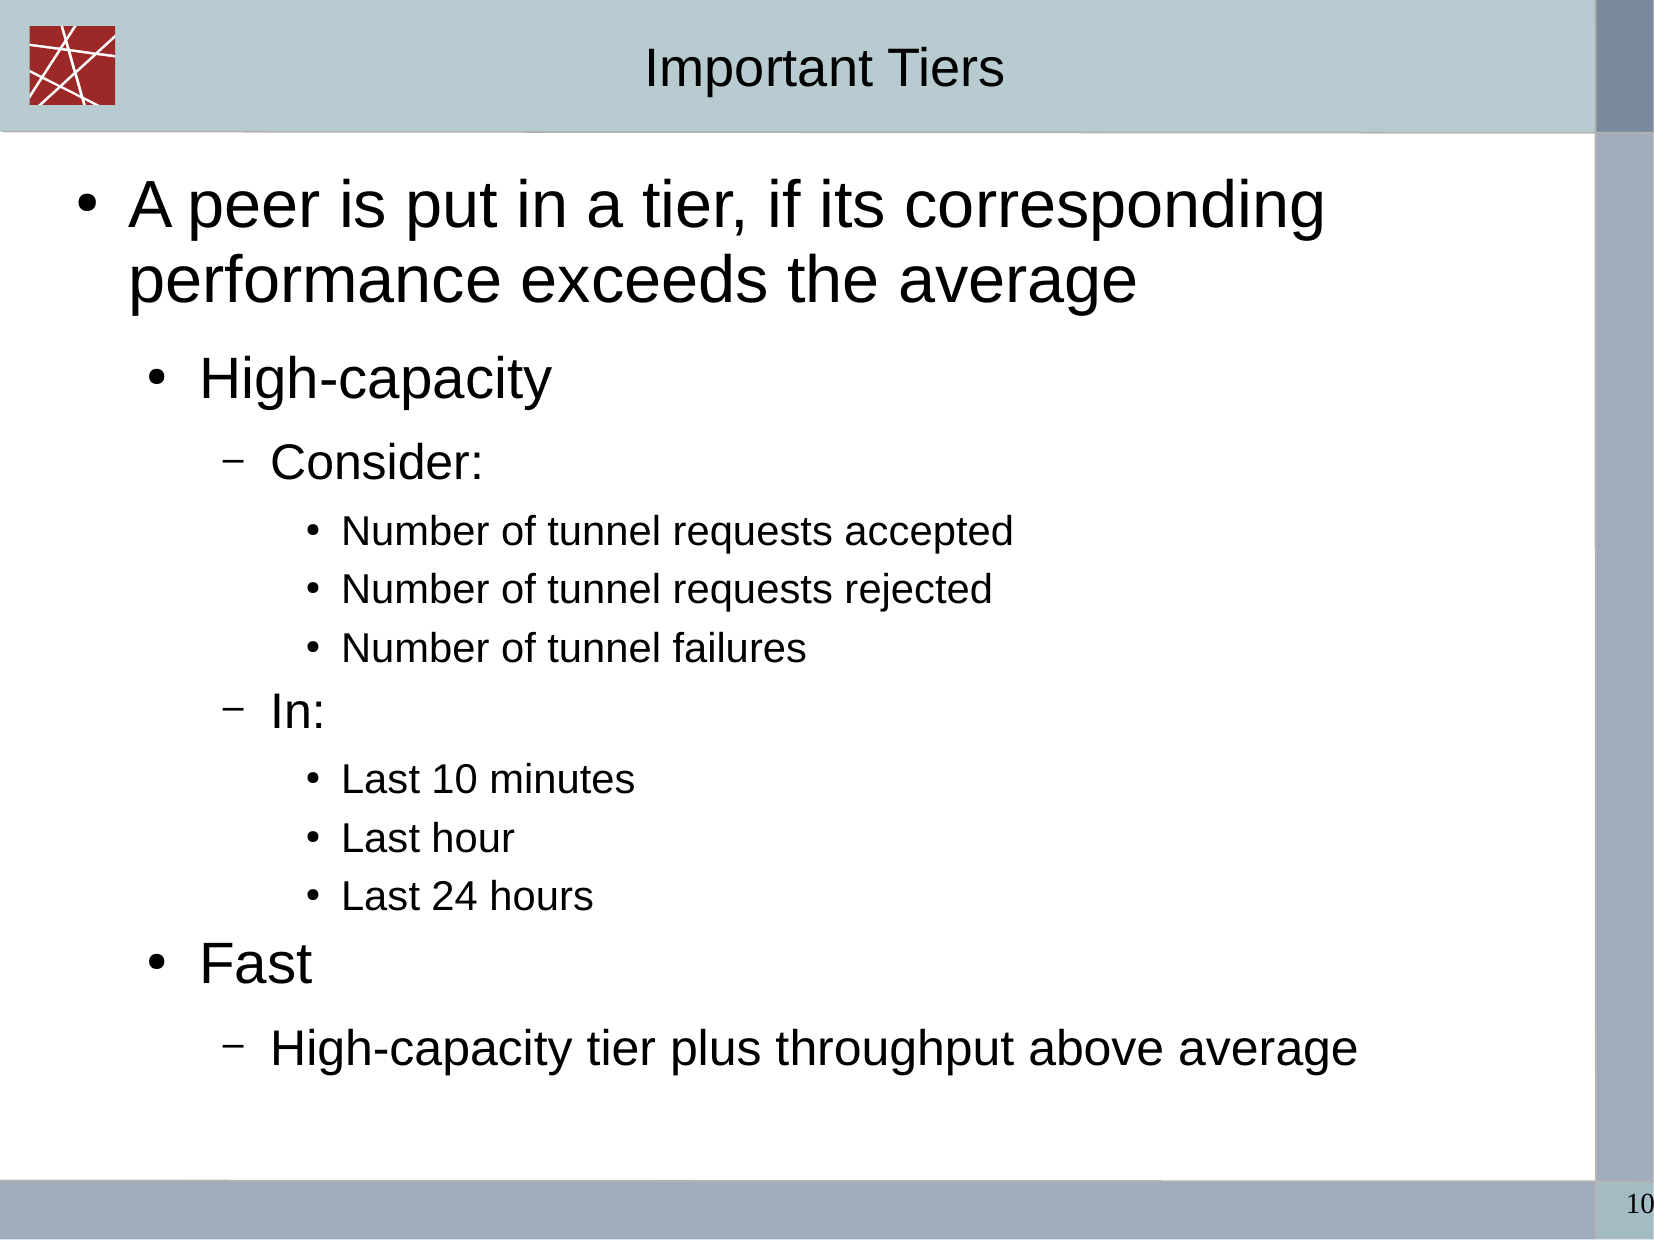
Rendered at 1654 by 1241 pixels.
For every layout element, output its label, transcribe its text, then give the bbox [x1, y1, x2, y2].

title Important Tiers [81, 9, 1570, 126]
list A peer is put in a tier, if its corresponding performance exceeds the average High-capacity Consider: Number of tunnel requests accepted Number of tunnel requests rejected Number of tunnel failures In: Last 10 minutes Last hour Last 24 hours Fast High-capacity tier plus throughput above average [57, 166, 1546, 1077]
